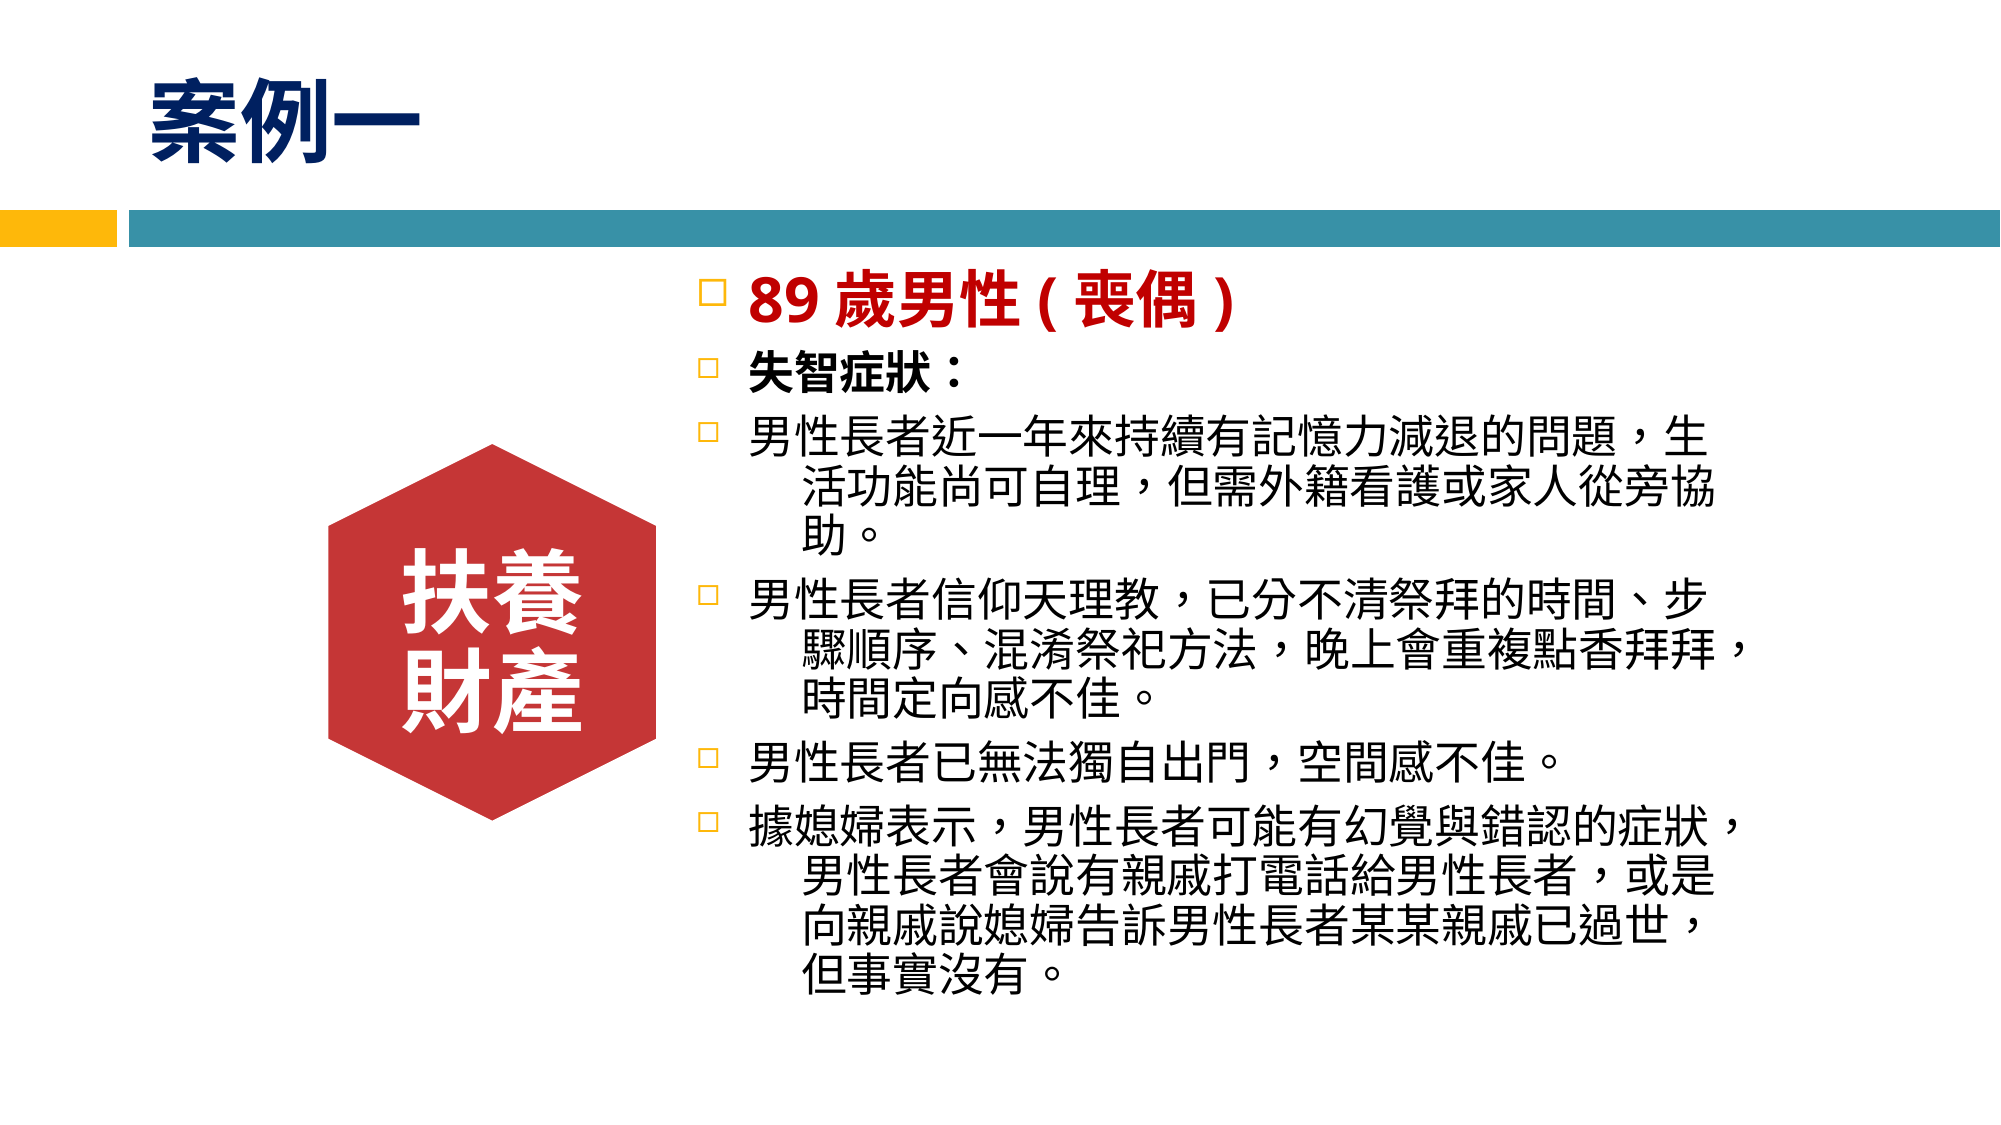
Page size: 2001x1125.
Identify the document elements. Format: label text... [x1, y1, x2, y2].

list 89歲男性(喪偶) 失智症狀： 男性長者近一年來持續有記憶力減退的問題，生活功能尚可自理，但需外籍看護或家人從旁協助。 男性長者信仰天理教，已分不清祭拜的時間、步驟順序、混淆祭祀方法，晚上會重複點香拜拜，時間定向感不佳。 男性長者已無法獨自出門，空間感不佳。 據媳婦表示，男性長者可能有幻覺與錯認的症狀，男性長者會說有親戚打電話給男性長者，或是向親戚說媳婦告訴男性長者某某親戚已過世，但事實沒有。 [680, 260, 1750, 1011]
title 案例一 [133, 37, 1917, 201]
text_box 扶養財產 [378, 515, 606, 777]
text_box [401, 777, 584, 823]
text_box [326, 442, 658, 766]
